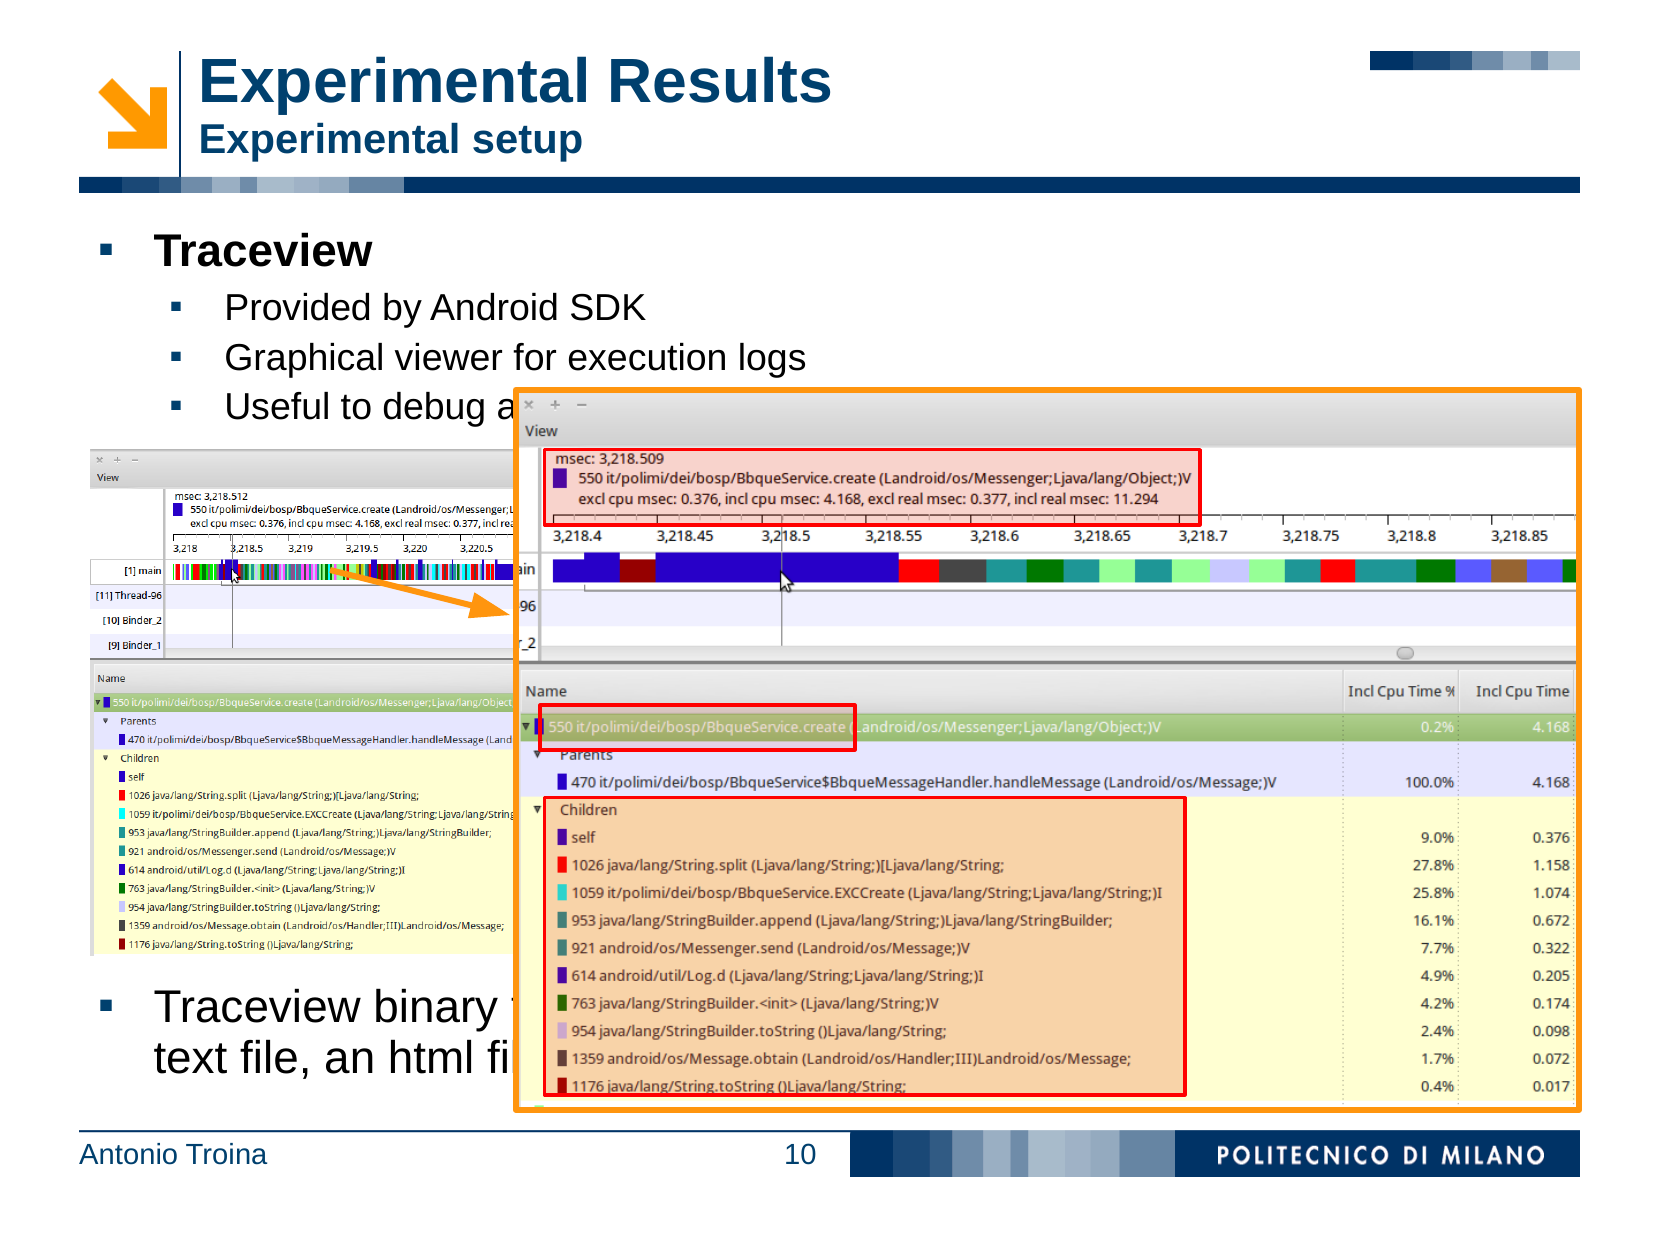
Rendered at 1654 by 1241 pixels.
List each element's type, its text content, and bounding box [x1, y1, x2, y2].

picture [79, 51, 1580, 193]
picture [79, 1126, 1580, 1177]
list Traceview binary file can be exported using dmtracedump as a plain text file, an html file (with javscript) or a PNG graph. [82, 980, 1571, 1176]
text_box [515, 389, 1580, 1111]
title Experimental Results Experimental setup [198, 45, 1574, 163]
list Traceview Provided by Android SDK Graphical viewer for execution logs Useful to debug and profile performances [82, 225, 1571, 428]
picture [90, 449, 515, 956]
